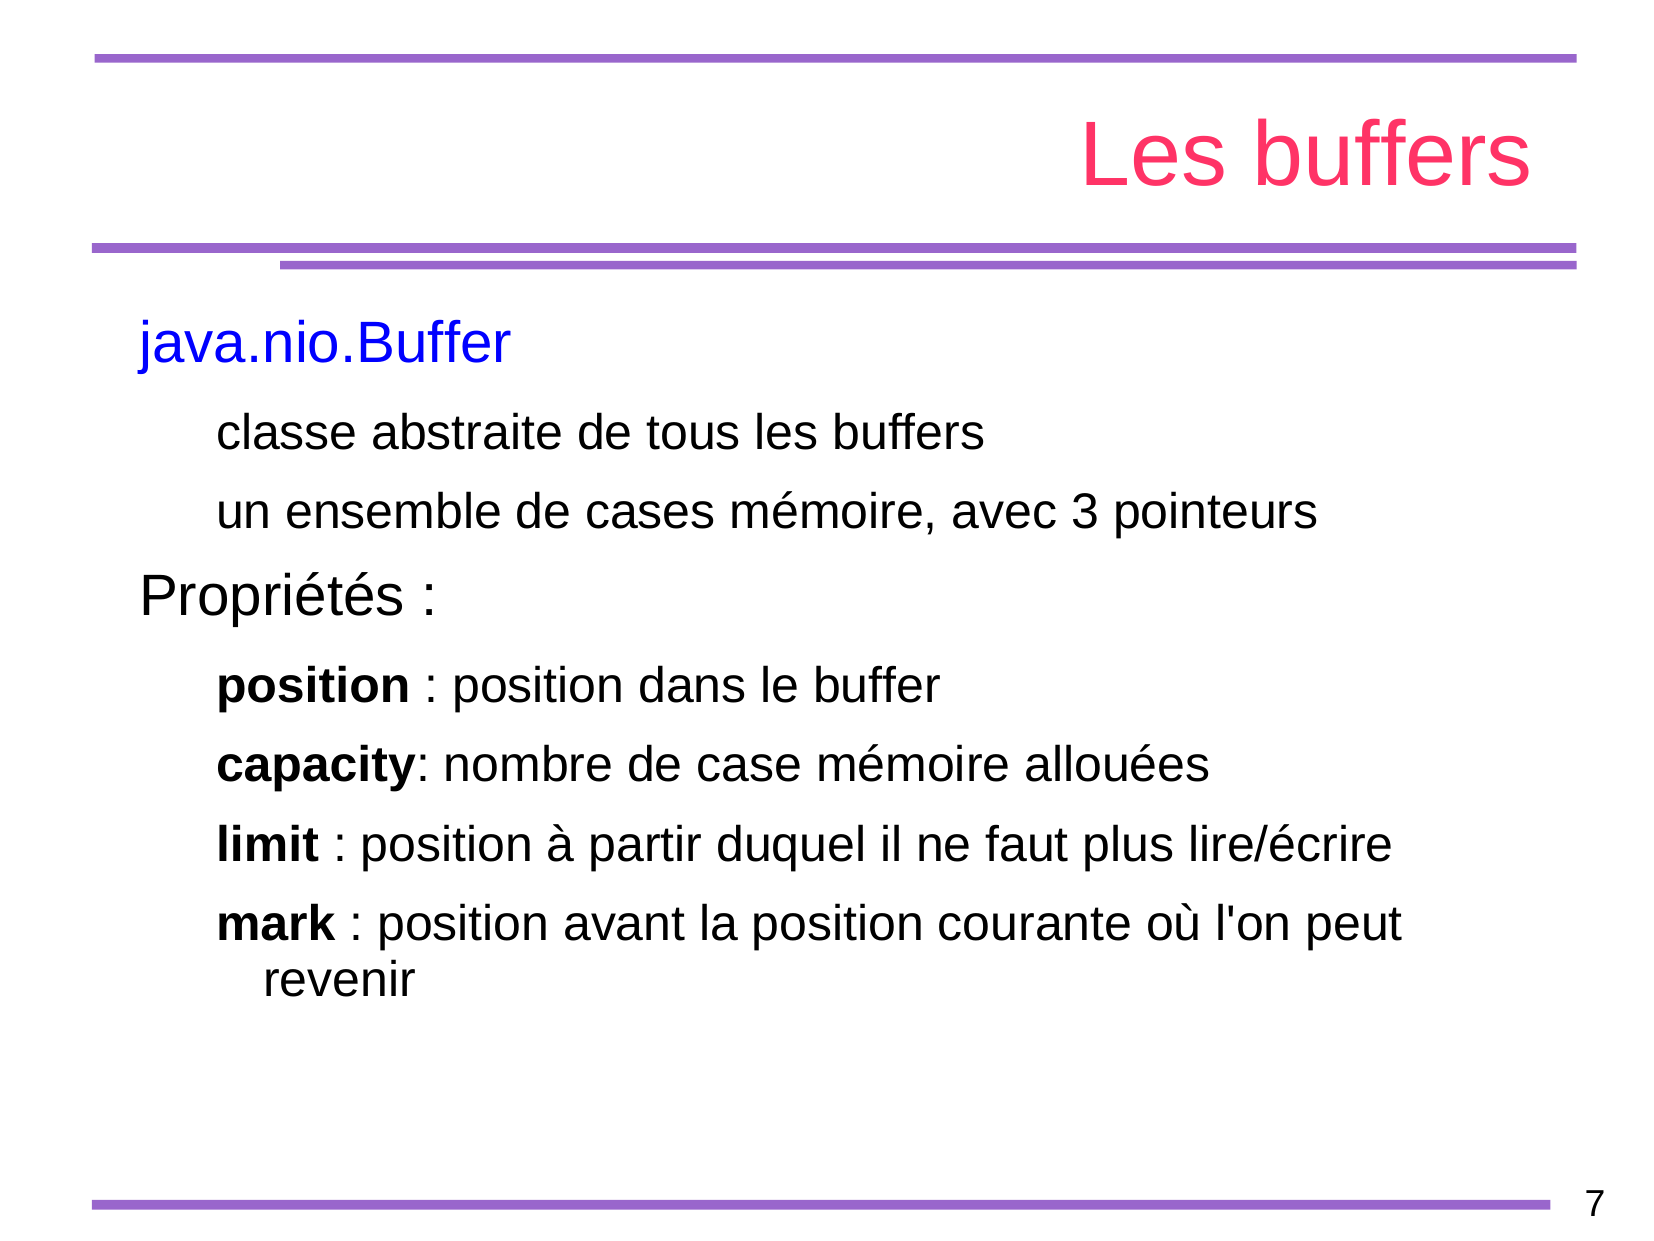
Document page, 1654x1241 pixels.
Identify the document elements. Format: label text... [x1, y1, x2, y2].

list java.nio.Buffer classe abstraite de tous les buffers un ensemble de cases mémoire, avec 3 pointeurs Propriétés : position : position dans le buffer capacity: nombre de case mémoire allouées limit : position à partir duquel il ne faut plus lire/écrire mark : position avant la position courante où l'on peut revenir [121, 309, 1534, 1185]
title Les buffers [121, 49, 1534, 257]
